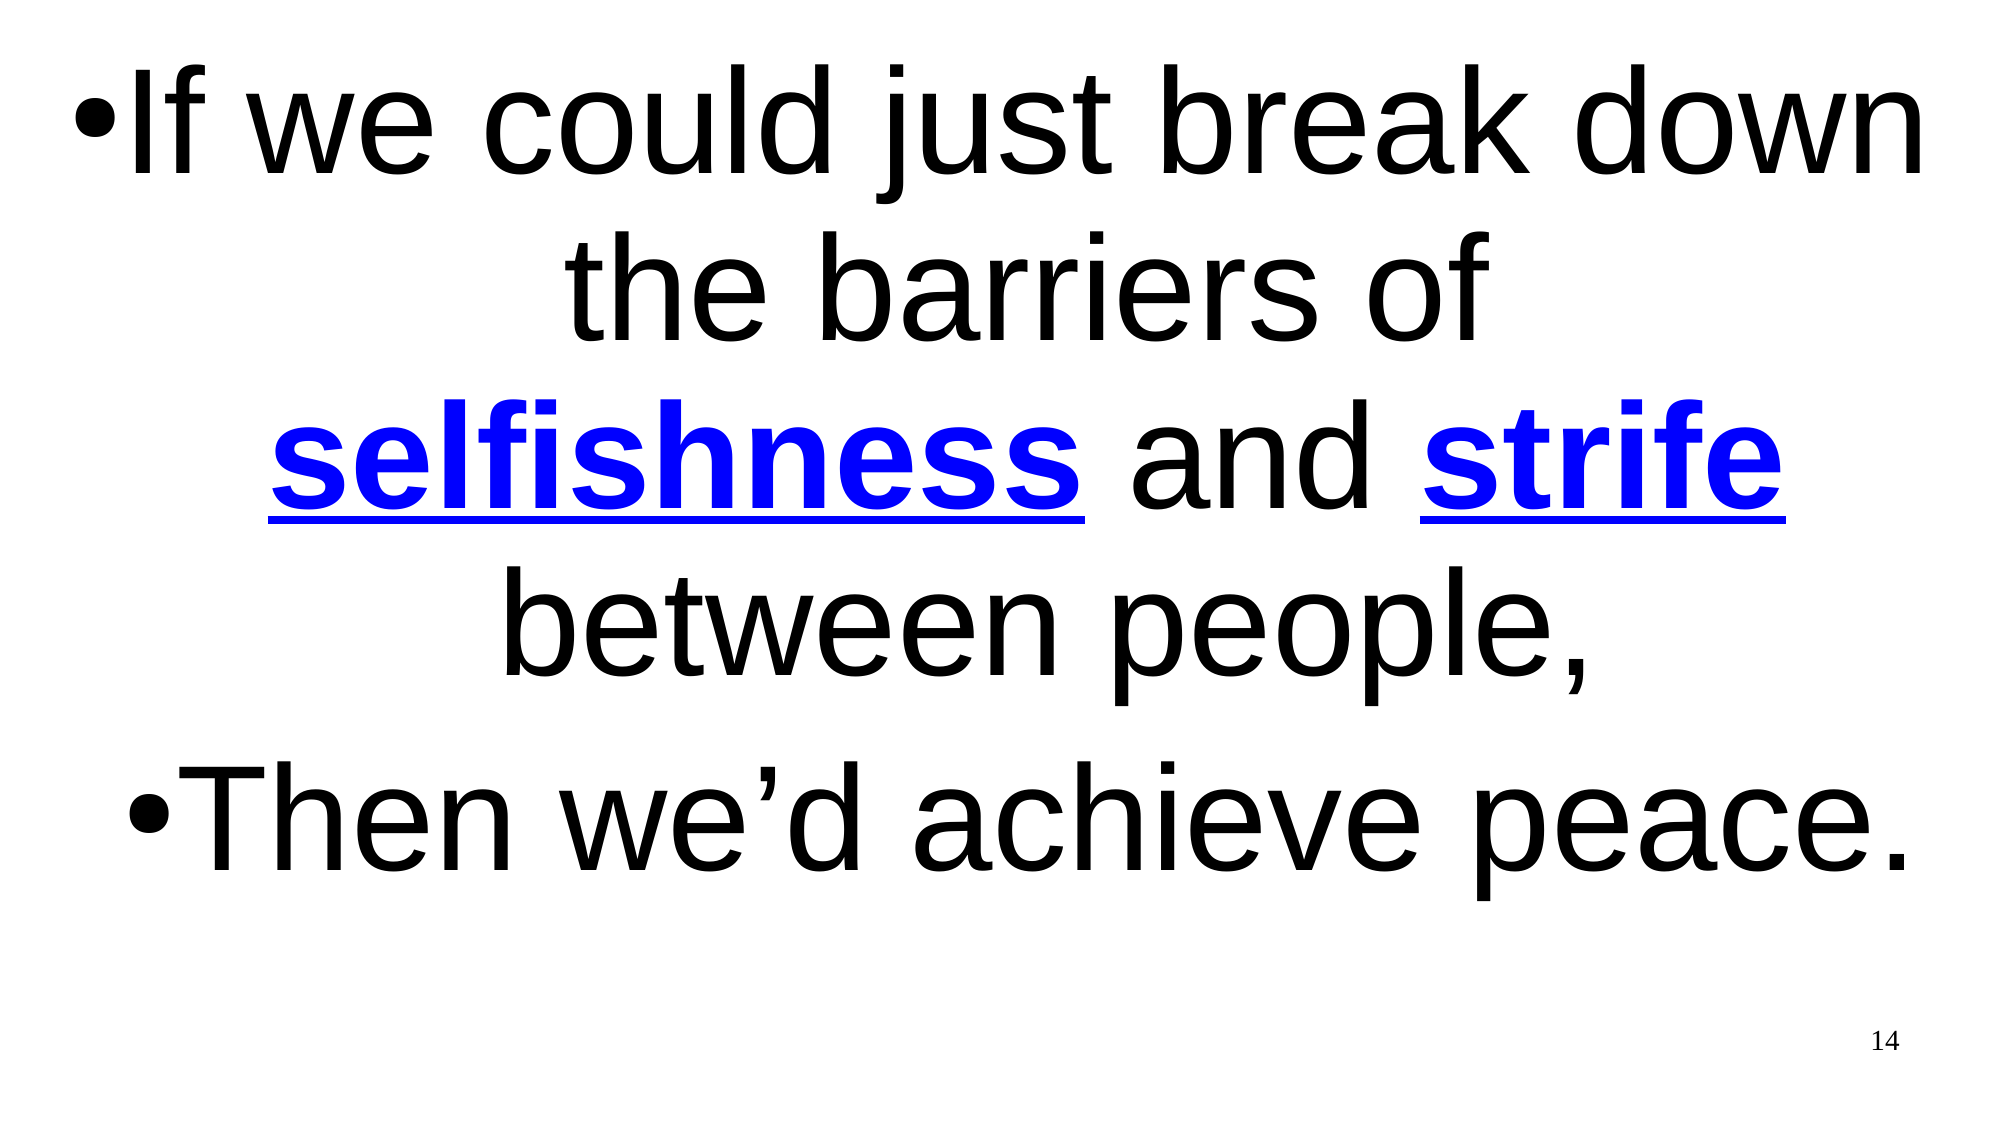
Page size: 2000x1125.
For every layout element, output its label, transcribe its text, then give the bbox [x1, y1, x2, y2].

list If we could just break down the barriers of selfishness and strife between people, Then we’d achieve peace. [37, 37, 1988, 1088]
